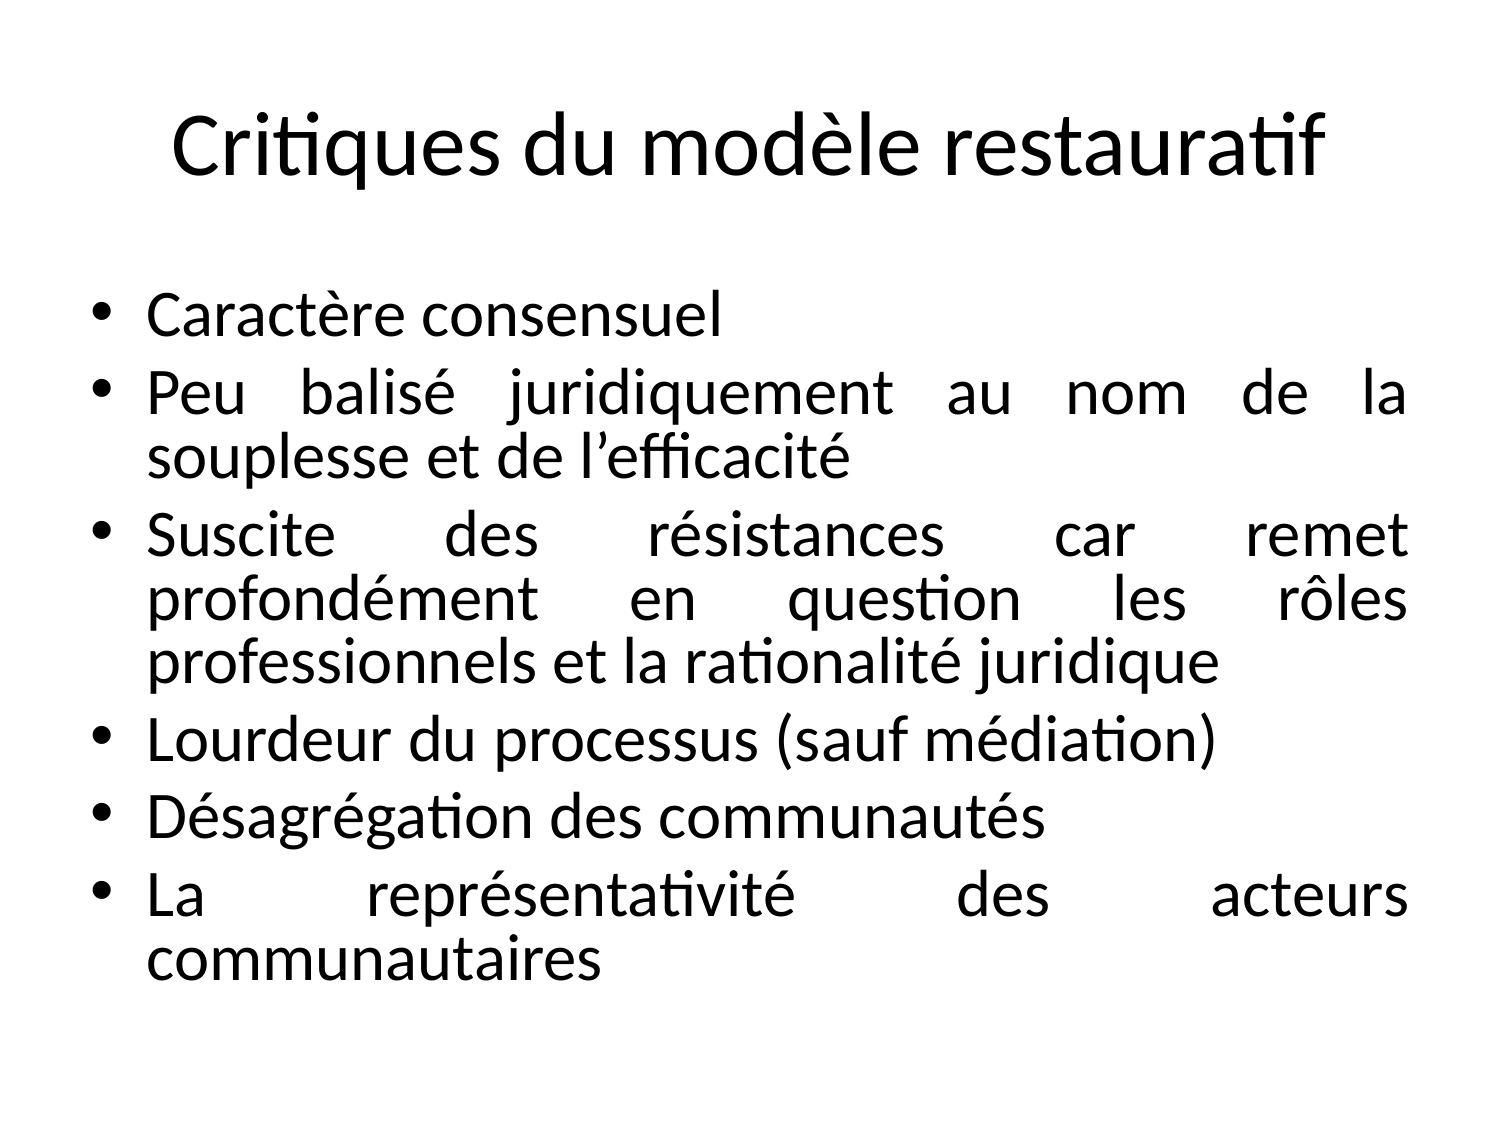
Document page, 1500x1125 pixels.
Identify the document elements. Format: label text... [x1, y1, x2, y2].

title Critiques du modèle restauratif [75, 45, 1425, 233]
list Caractère consensuel Peu balisé juridiquement au nom de la souplesse et de l’efficacité Suscite des résistances car remet profondément en question les rôles professionnels et la rationalité juridique Lourdeur du processus (sauf médiation) Désagrégation des communautés La représentativité des acteurs communautaires [75, 262, 1425, 1005]
